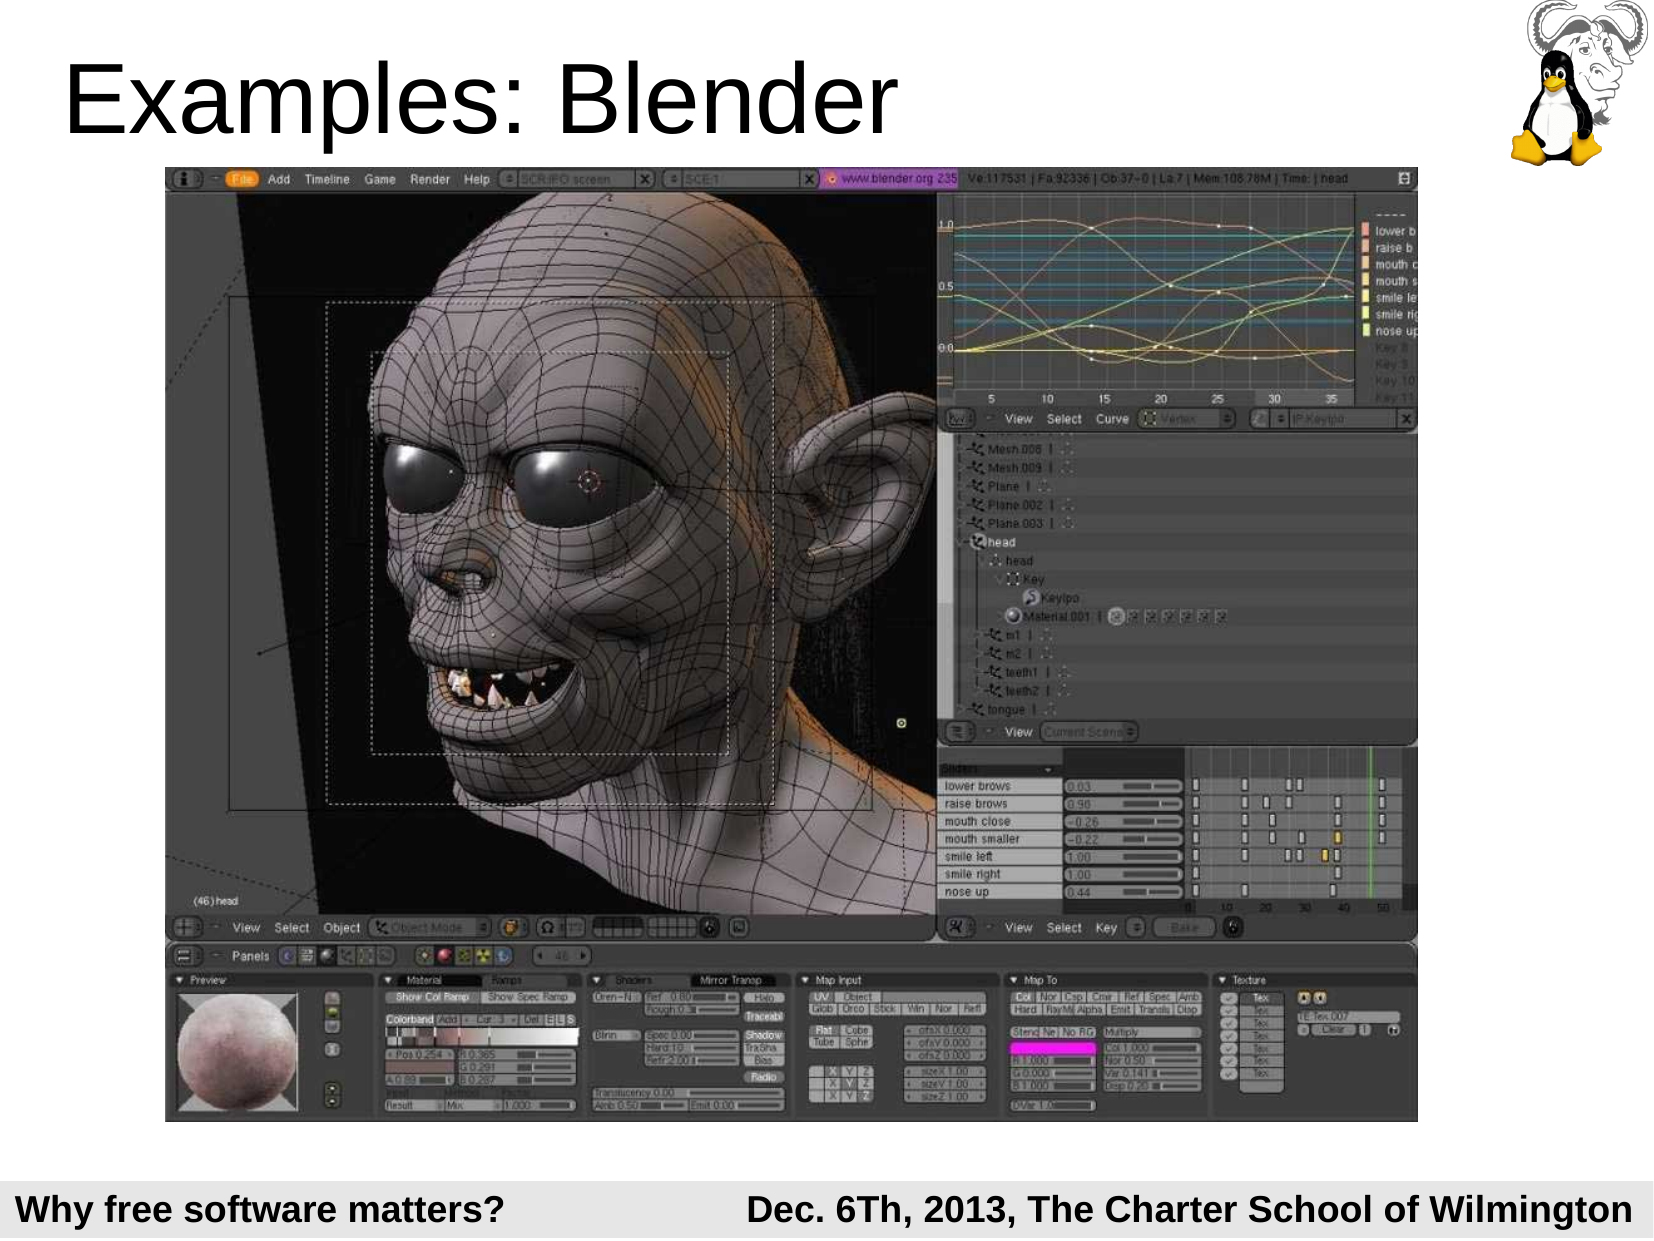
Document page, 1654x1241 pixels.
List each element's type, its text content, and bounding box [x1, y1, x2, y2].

picture [165, 167, 1418, 1123]
picture [1511, 0, 1648, 166]
text_box Why free software matters? Dec. 6Th, 2013, The Charter School of Wilmington [0, 1181, 1654, 1238]
text_box Examples: Blender [47, 35, 1501, 163]
